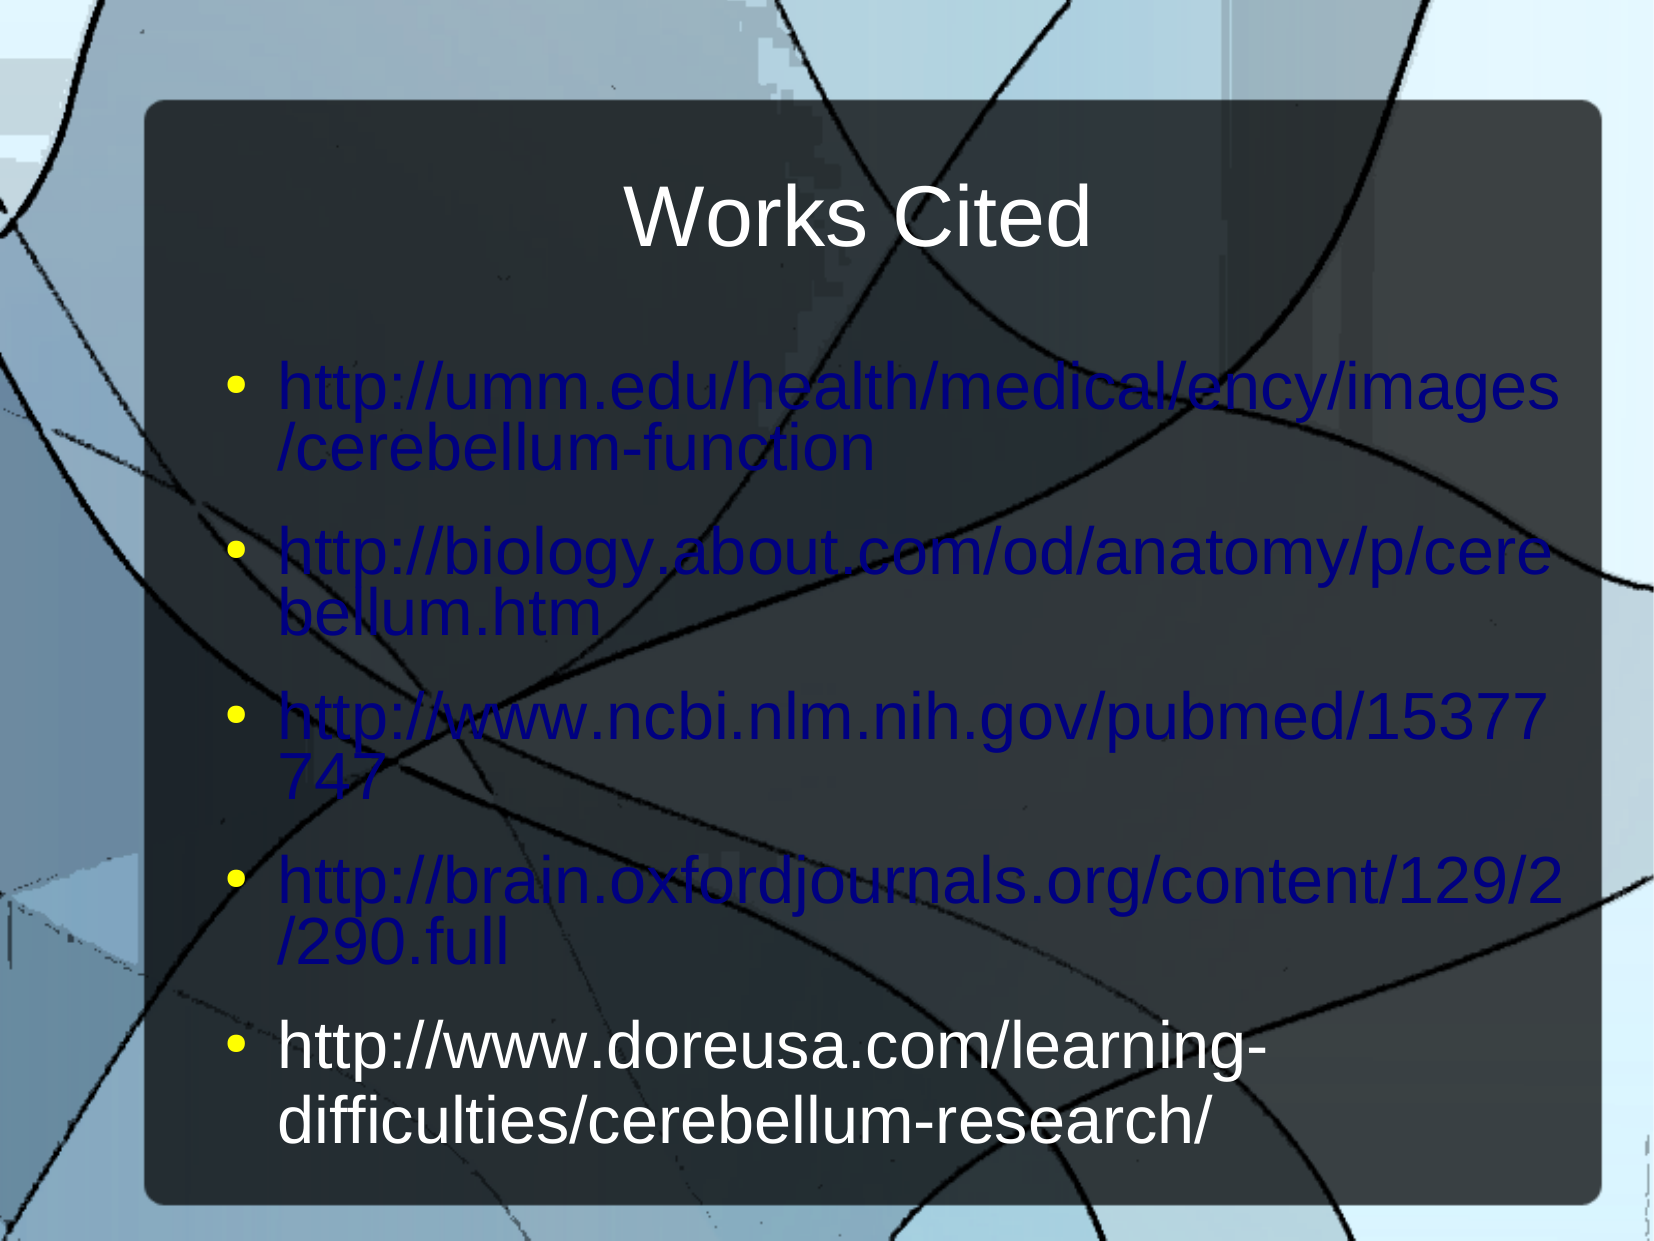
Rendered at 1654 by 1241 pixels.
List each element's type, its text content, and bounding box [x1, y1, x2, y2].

list http://umm.edu/health/medical/ency/images/cerebellum-function http://biology.about.com/od/anatomy/p/cerebellum.htm http://www.ncbi.nlm.nih.gov/pubmed/15377747 http://brain.oxfordjournals.org/content/129/2/290.full http://www.doreusa.com/learning-difficulties/cerebellum-research/ [206, 349, 1571, 1034]
title Works Cited [159, 108, 1583, 325]
picture [0, 0, 1654, 1241]
